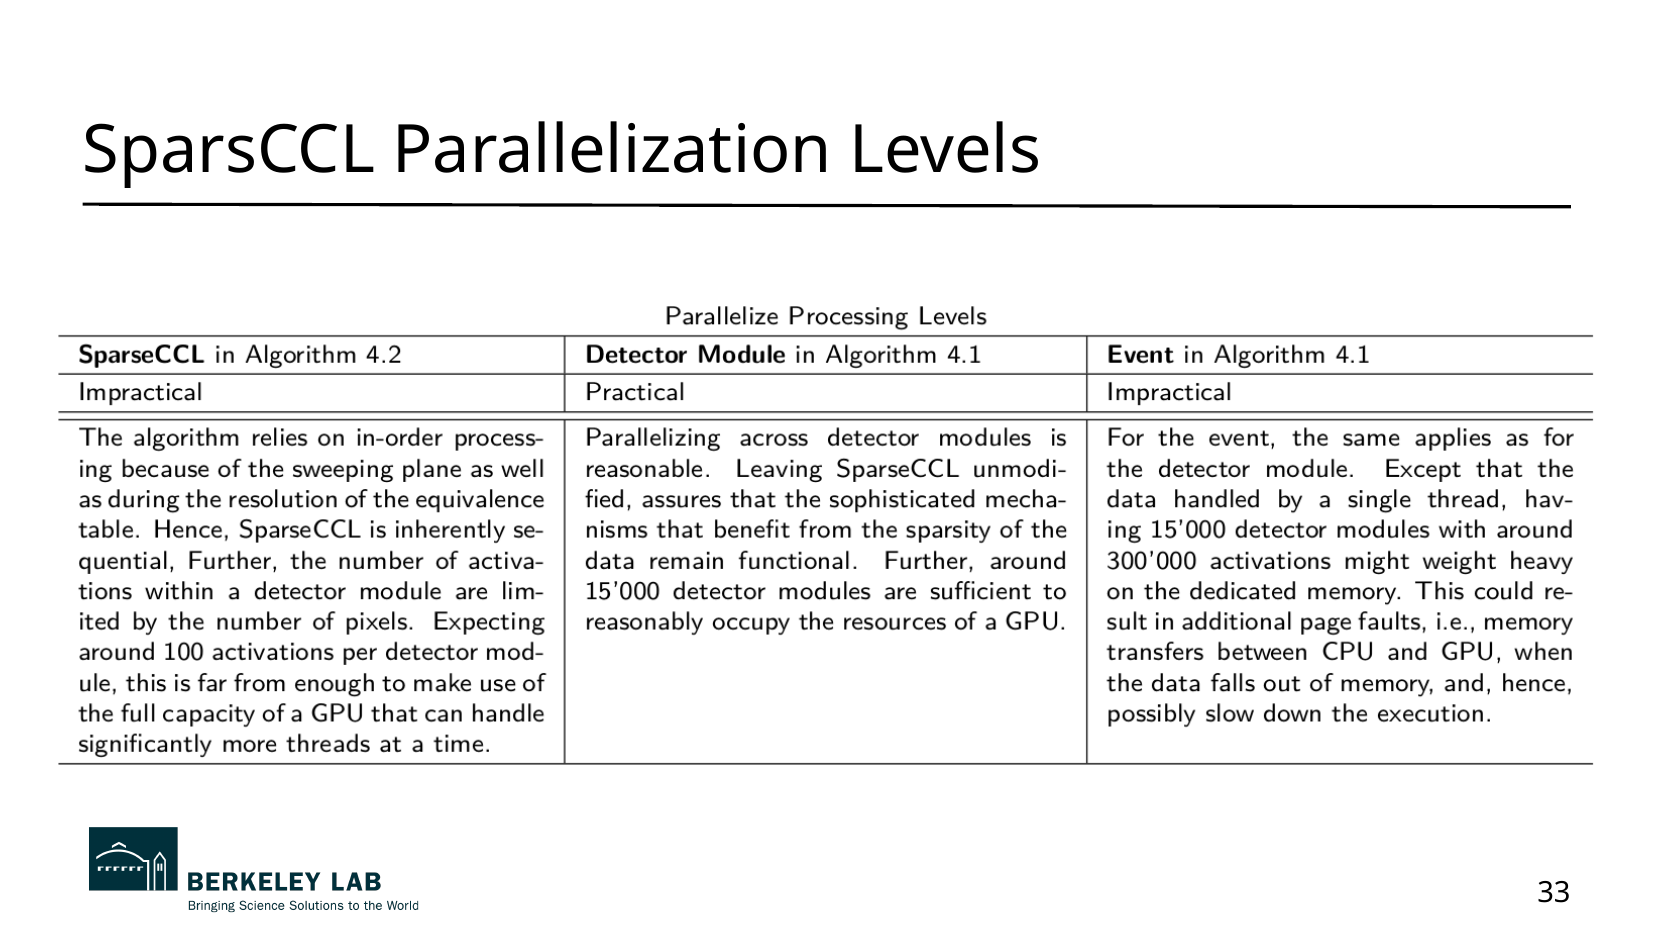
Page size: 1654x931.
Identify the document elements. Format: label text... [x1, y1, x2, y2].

picture [49, 292, 1605, 771]
title SparsCCL Parallelization Levels [82, 37, 1571, 193]
picture [71, 809, 436, 930]
